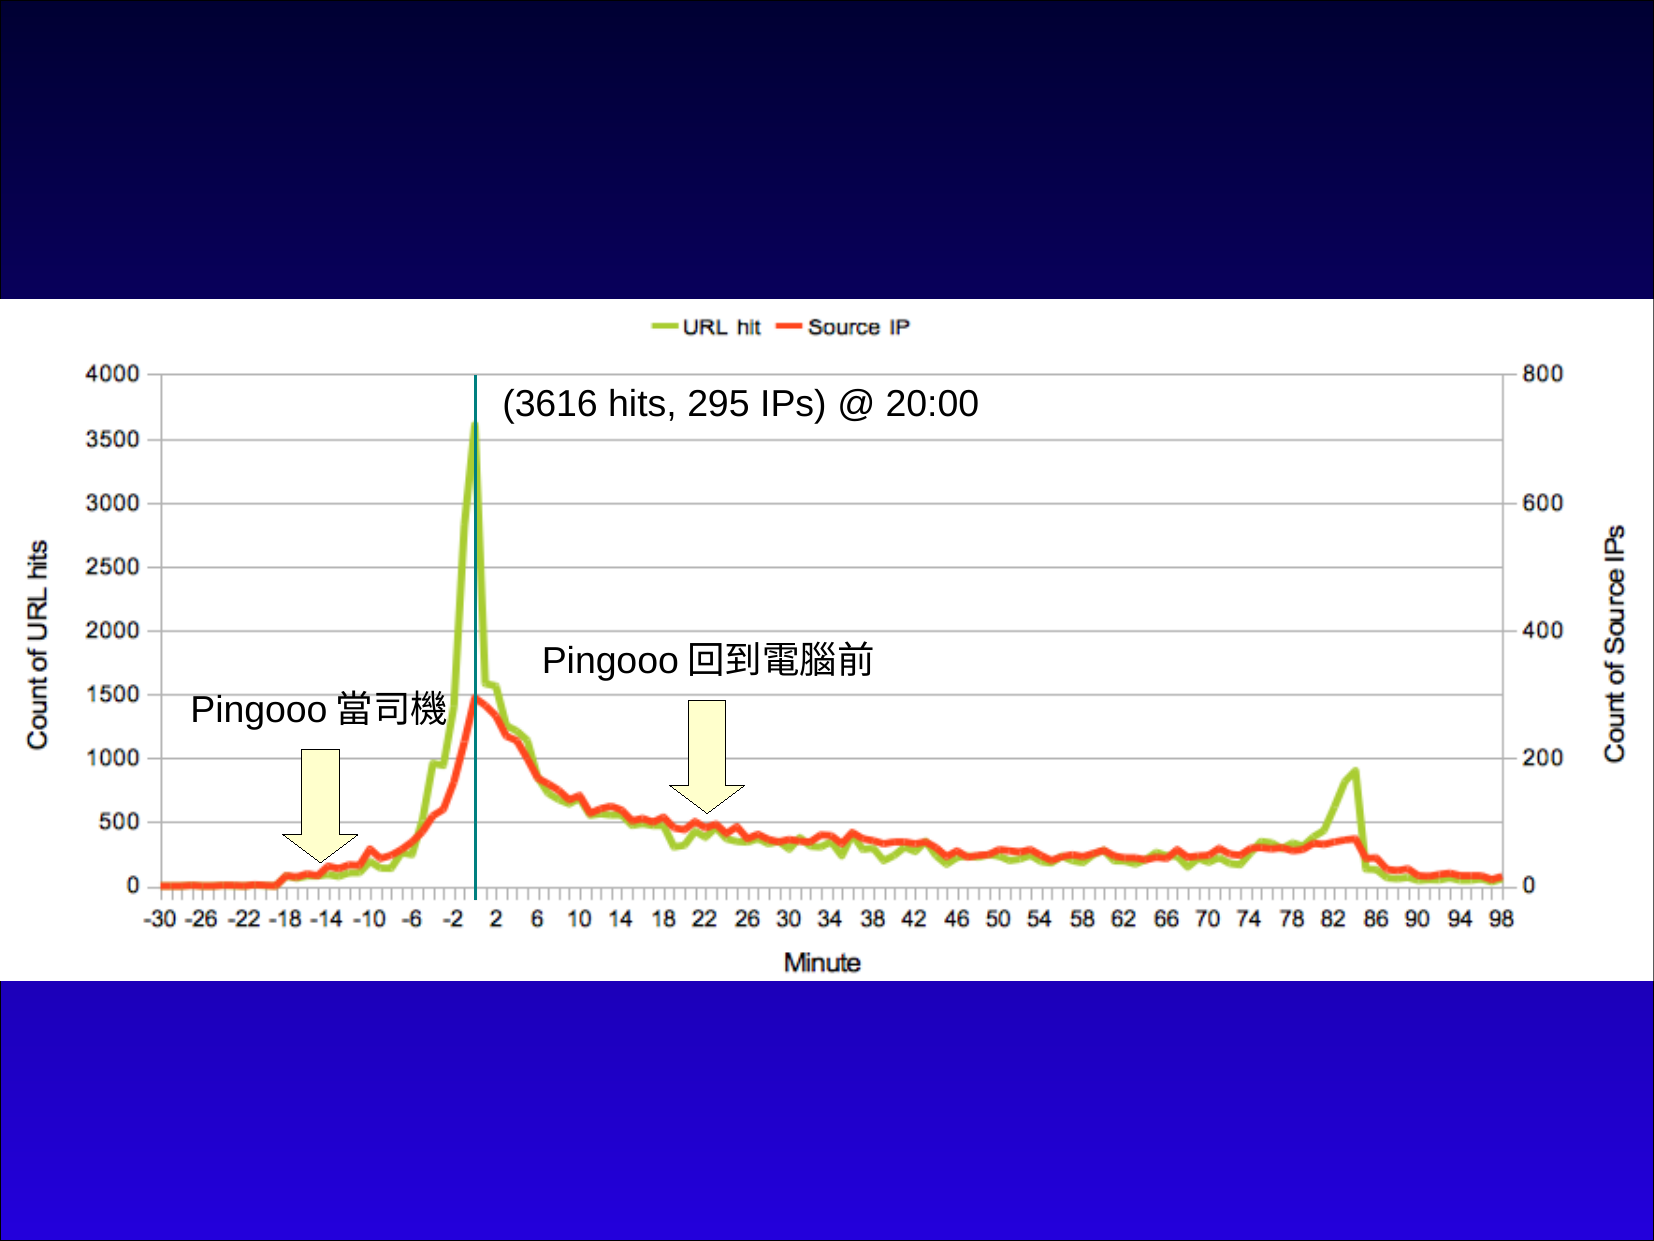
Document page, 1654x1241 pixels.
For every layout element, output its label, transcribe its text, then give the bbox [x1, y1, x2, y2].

text_box Pingooo回到電腦前 [527, 625, 891, 691]
text_box [282, 749, 358, 863]
text_box (3616 hits, 295 IPs) @ 20:00 [487, 375, 1126, 432]
picture [0, 299, 1654, 981]
text_box [669, 700, 745, 814]
text_box Pingooo當司機 [175, 675, 464, 741]
